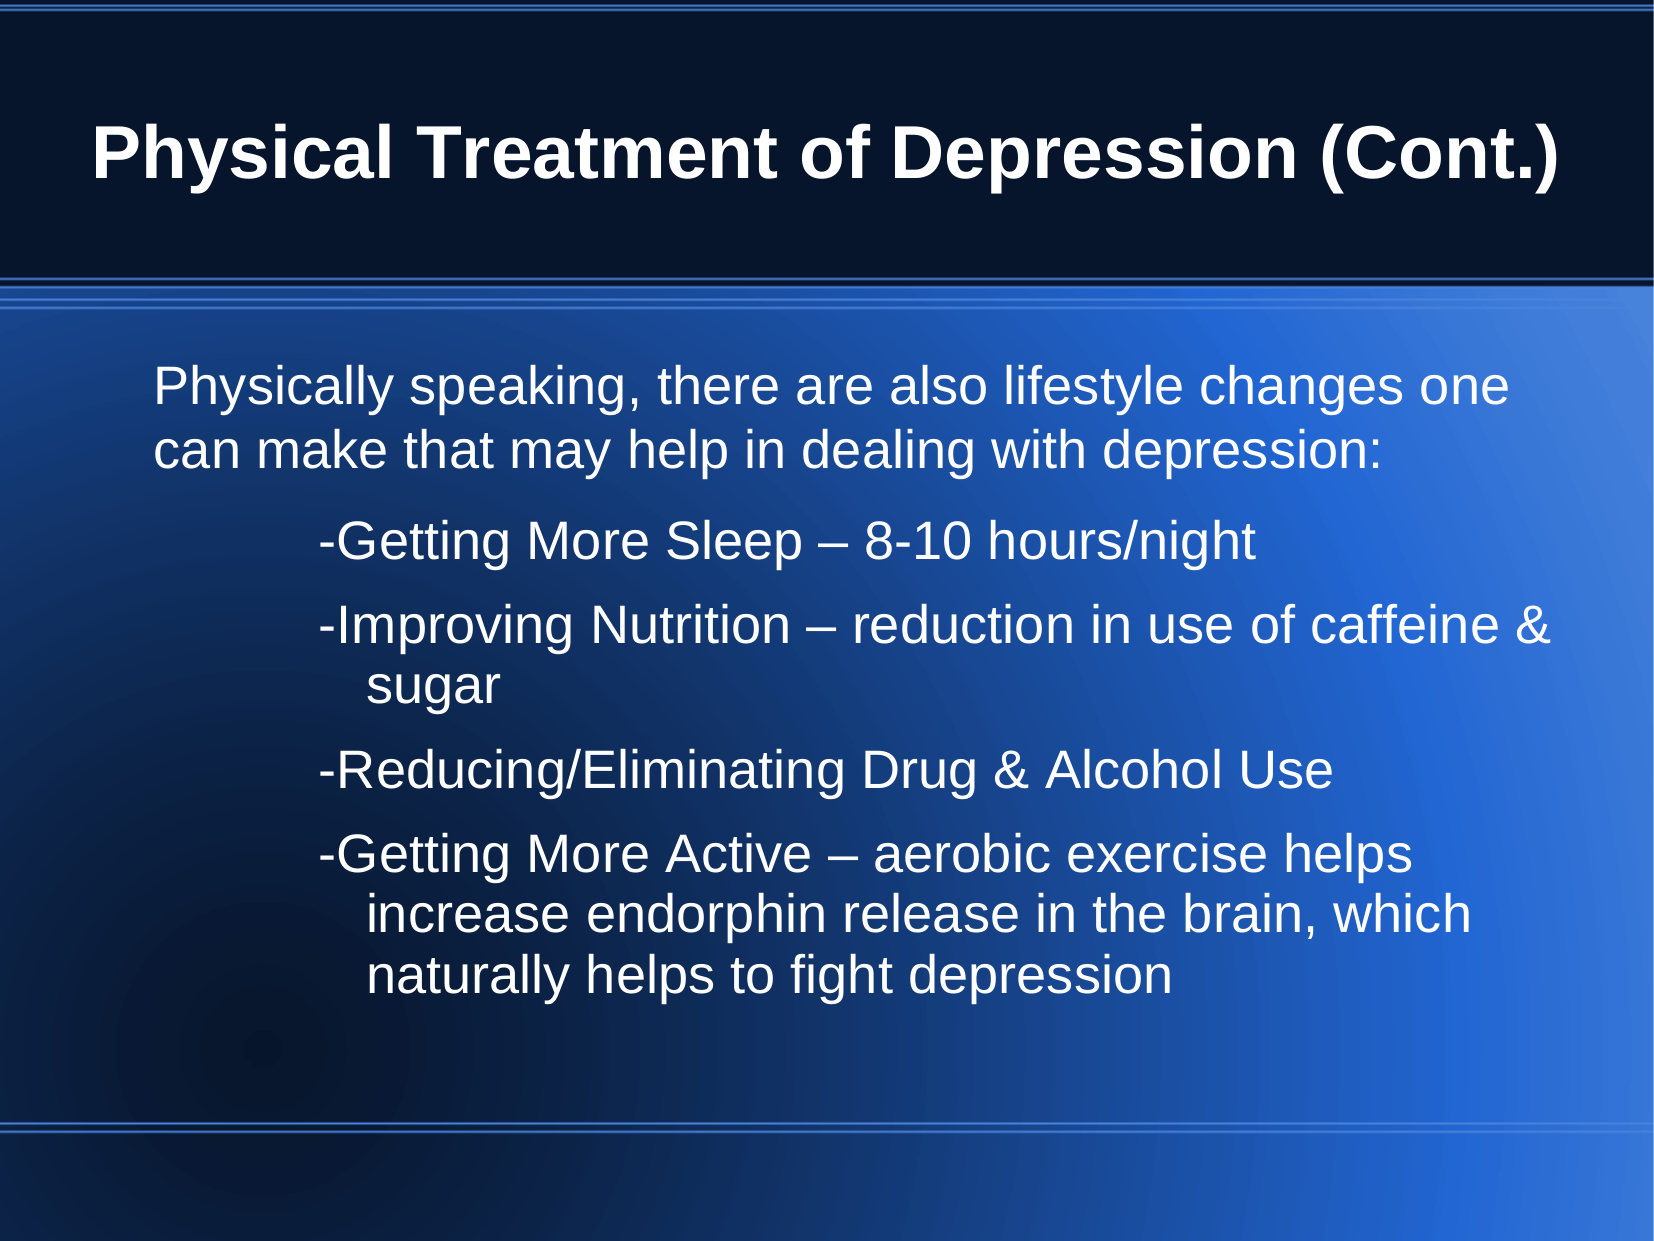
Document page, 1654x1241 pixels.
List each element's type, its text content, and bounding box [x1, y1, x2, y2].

title Physical Treatment of Depression (Cont.) [82, 49, 1571, 257]
picture [0, 0, 1654, 1241]
list Physically speaking, there are also lifestyle changes one can make that may help in dealing with depression: -Getting More Sleep – 8-10 hours/night -Improving Nutrition – reduction in use of caffeine & sugar -Reducing/Eliminating Drug & Alcohol Use -Getting More Active – aerobic exercise helps increase endorphin release in the brain, which naturally helps to fight depression [82, 355, 1571, 1094]
